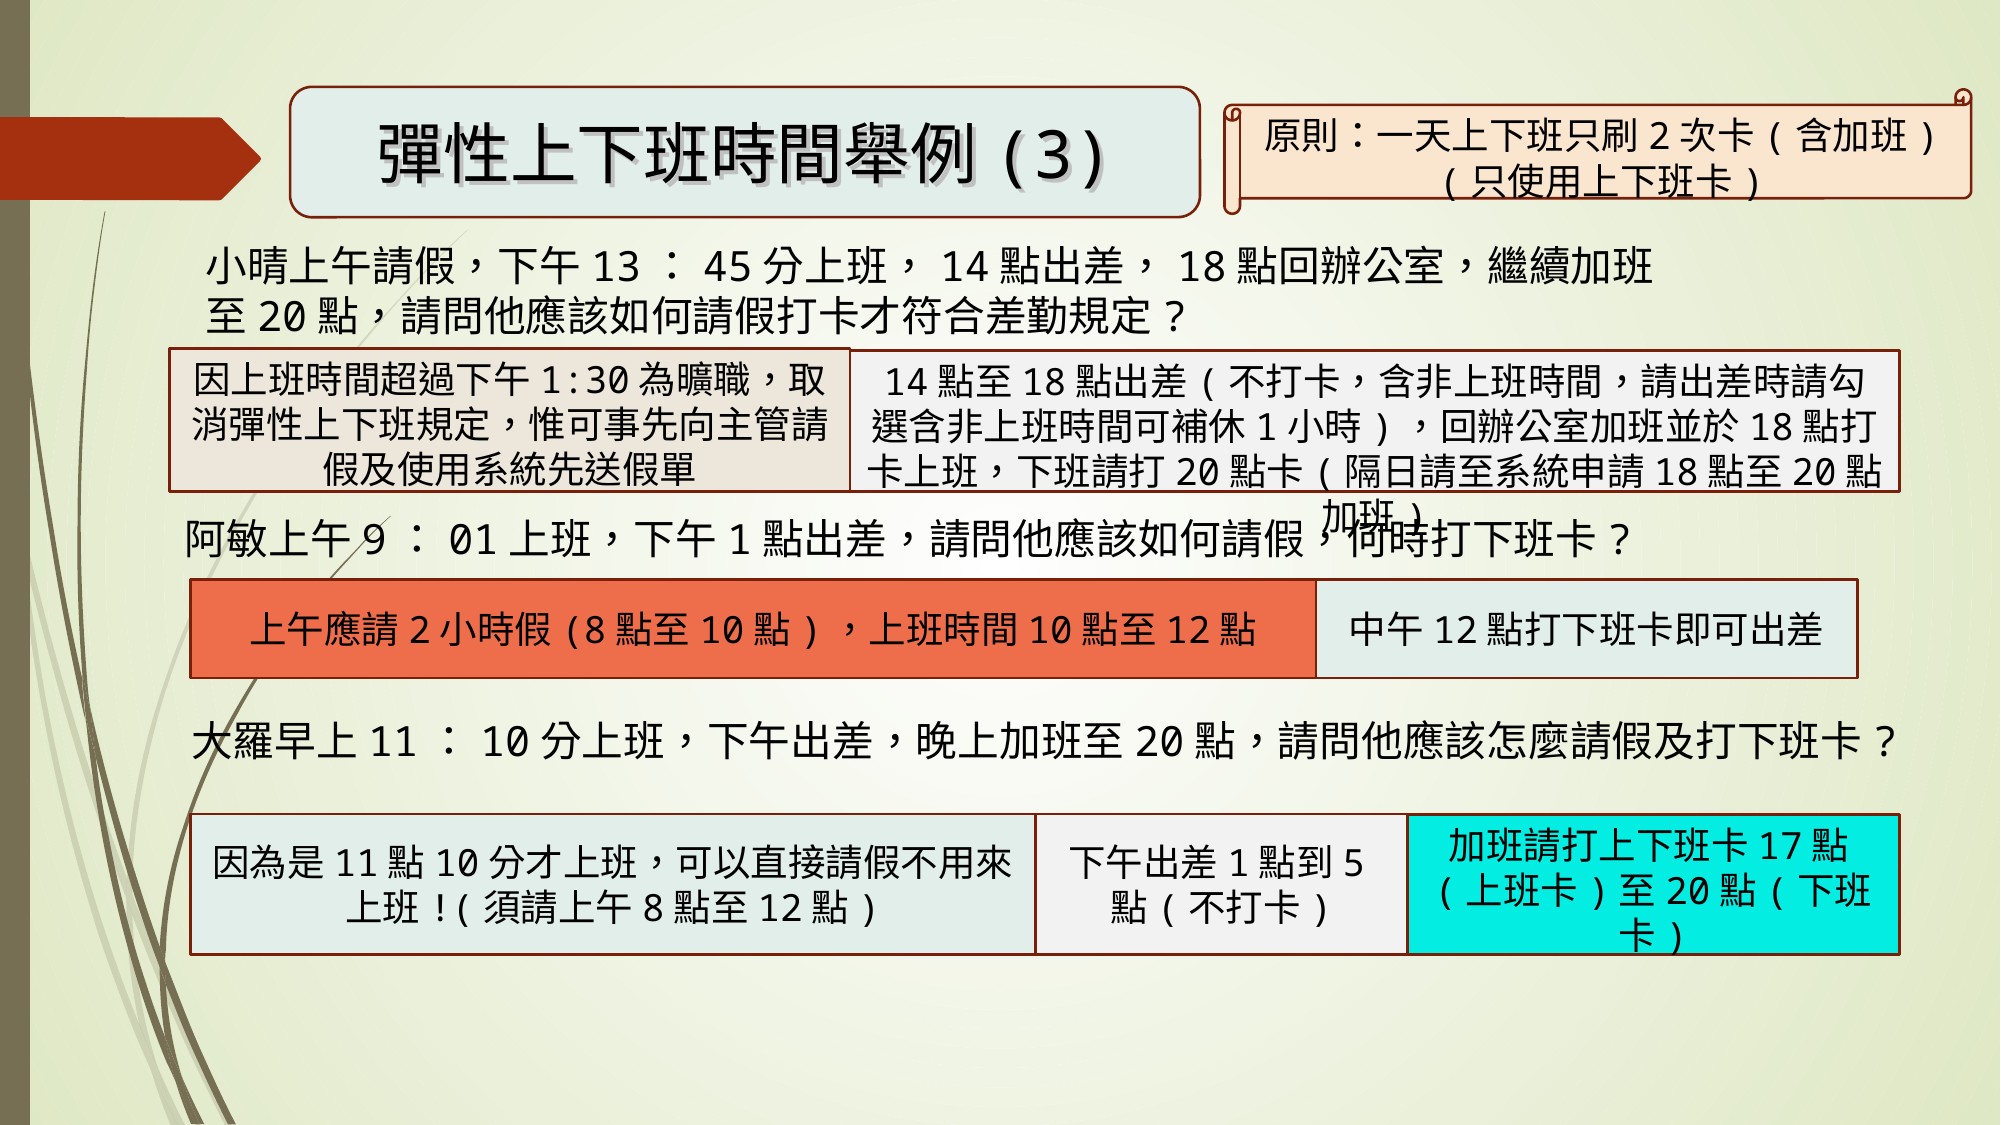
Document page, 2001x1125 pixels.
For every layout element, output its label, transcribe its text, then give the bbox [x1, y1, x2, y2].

text_box 彈性上下班時間舉例(3) [290, 86, 1201, 218]
text_box 因為是11點10分才上班，可以直接請假不用來上班!(須請上午8點至12點) [190, 814, 1035, 954]
text_box 因上班時間超過下午1:30為曠職，取消彈性上下班規定，惟可事先向主管請假及使用系統先送假單 [170, 349, 850, 491]
text_box 上午應請2小時假(8點至10點)，上班時間10點至12點 [190, 579, 1316, 678]
text_box 小晴上午請假，下午13：45分上班，14點出差，18點回辦公室，繼續加班至20點，請問他應該如何請假打卡才符合差勤規定? [190, 232, 1710, 349]
text_box 下午出差1點到5點(不打卡) [1035, 814, 1407, 954]
text_box 加班請打上下班卡17點(上班卡)至20點(下班卡) [1407, 815, 1900, 954]
text_box 大羅早上11：10分上班，下午出差，晚上加班至20點，請問他應該怎麼請假及打下班卡? [176, 707, 1928, 773]
text_box 阿敏上午9：01上班，下午1點出差，請問他應該如何請假，何時打下班卡? [169, 505, 1870, 572]
text_box 14點至18點出差(不打卡，含非上班時間，請出差時請勾選含非上班時間可補休1小時)，回辦公室加班並於18點打卡上班，下班請打20點卡(隔日請至系統申請18點至20點加班) [850, 350, 1900, 491]
text_box 原則：一天上下班只刷2次卡(含加班)(只使用上下班卡) [1224, 89, 1972, 214]
text_box 中午12點打下班卡即可出差 [1316, 579, 1857, 678]
